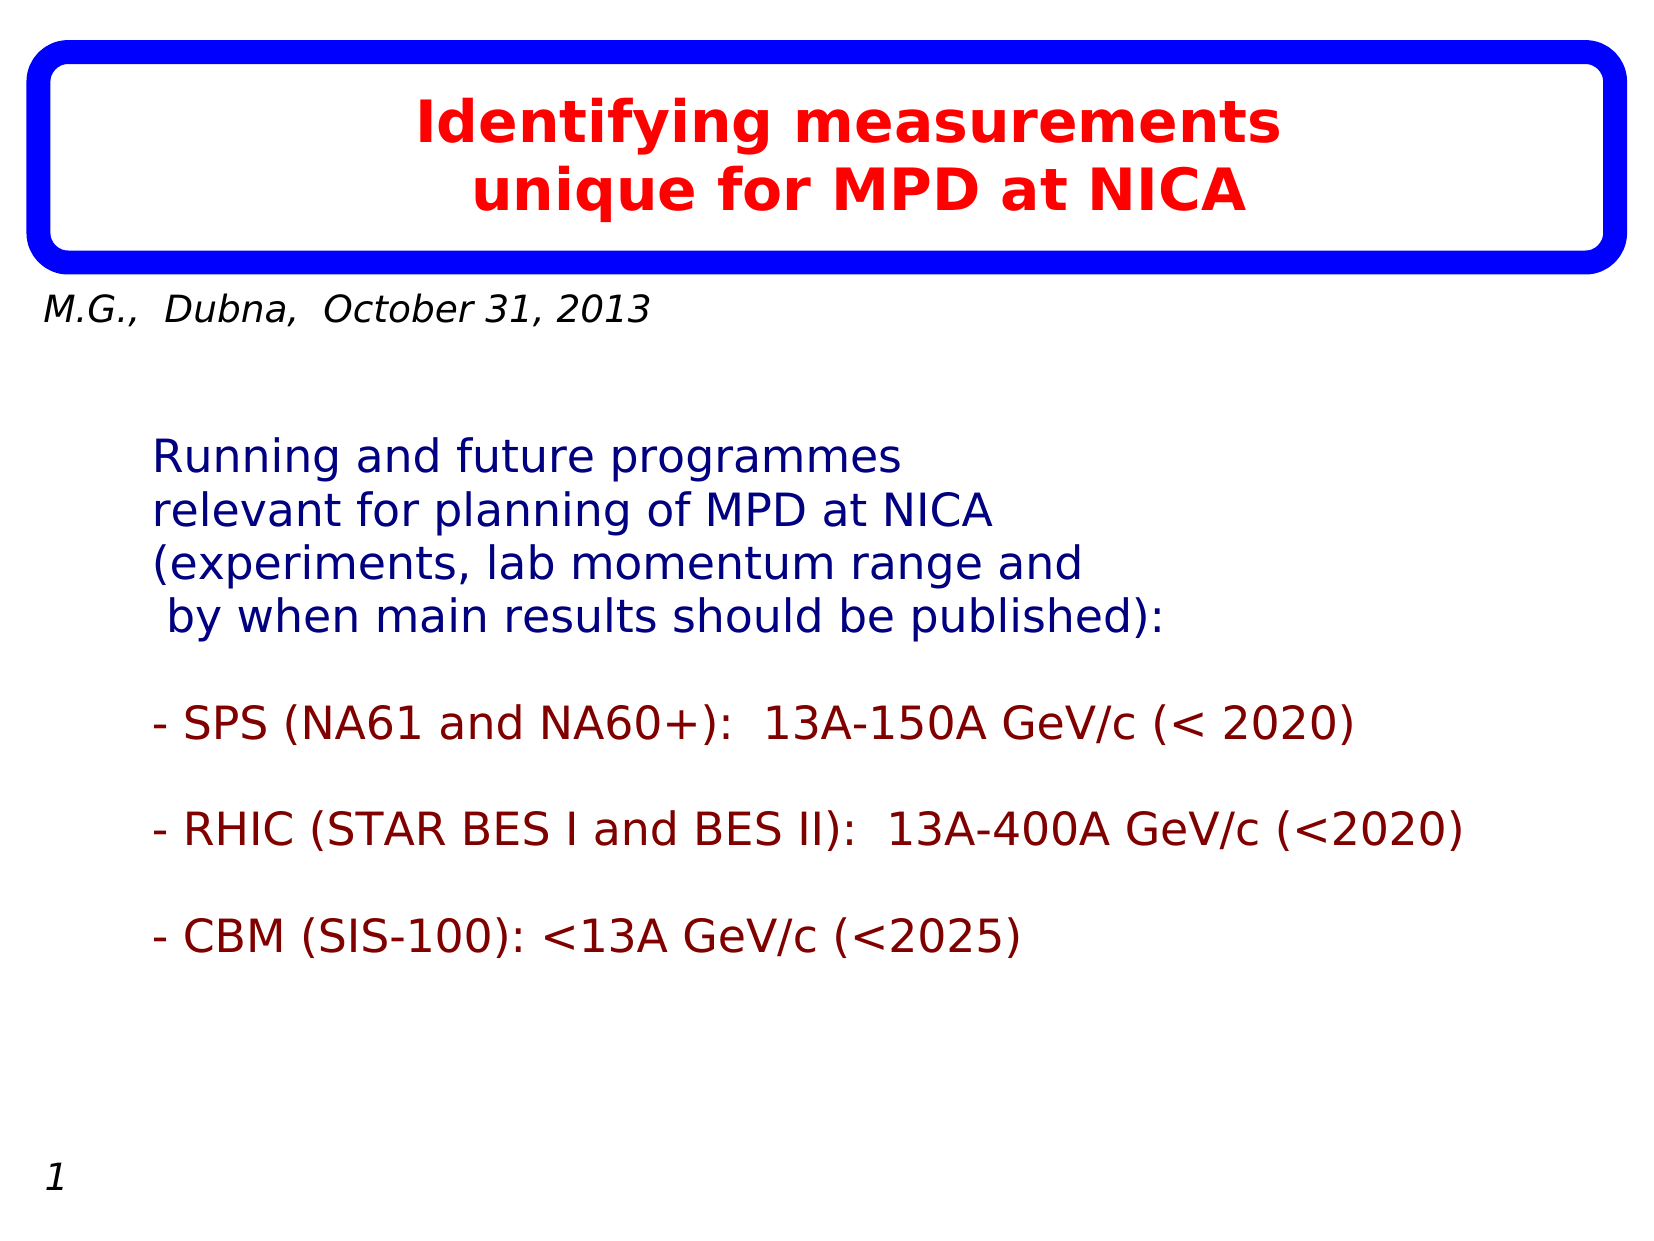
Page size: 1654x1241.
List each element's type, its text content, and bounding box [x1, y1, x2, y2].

title [133, 65, 1546, 250]
text_box Running and future programmes relevant for planning of MPD at NICA (experiments, lab momentum range and by when main results should be published): - SPS (NA61 and NA60+): 13A-150A GeV/c (< 2020) - RHIC (STAR BES I and BES II): 13A-400A GeV/c (<2020) - CBM (SIS-100): <13A GeV/c (<2025) [151, 430, 1466, 963]
text_box M.G., Dubna, October 31, 2013 [43, 288, 653, 332]
text_box Identifying measurements unique for MPD at NICA [415, 88, 1303, 225]
